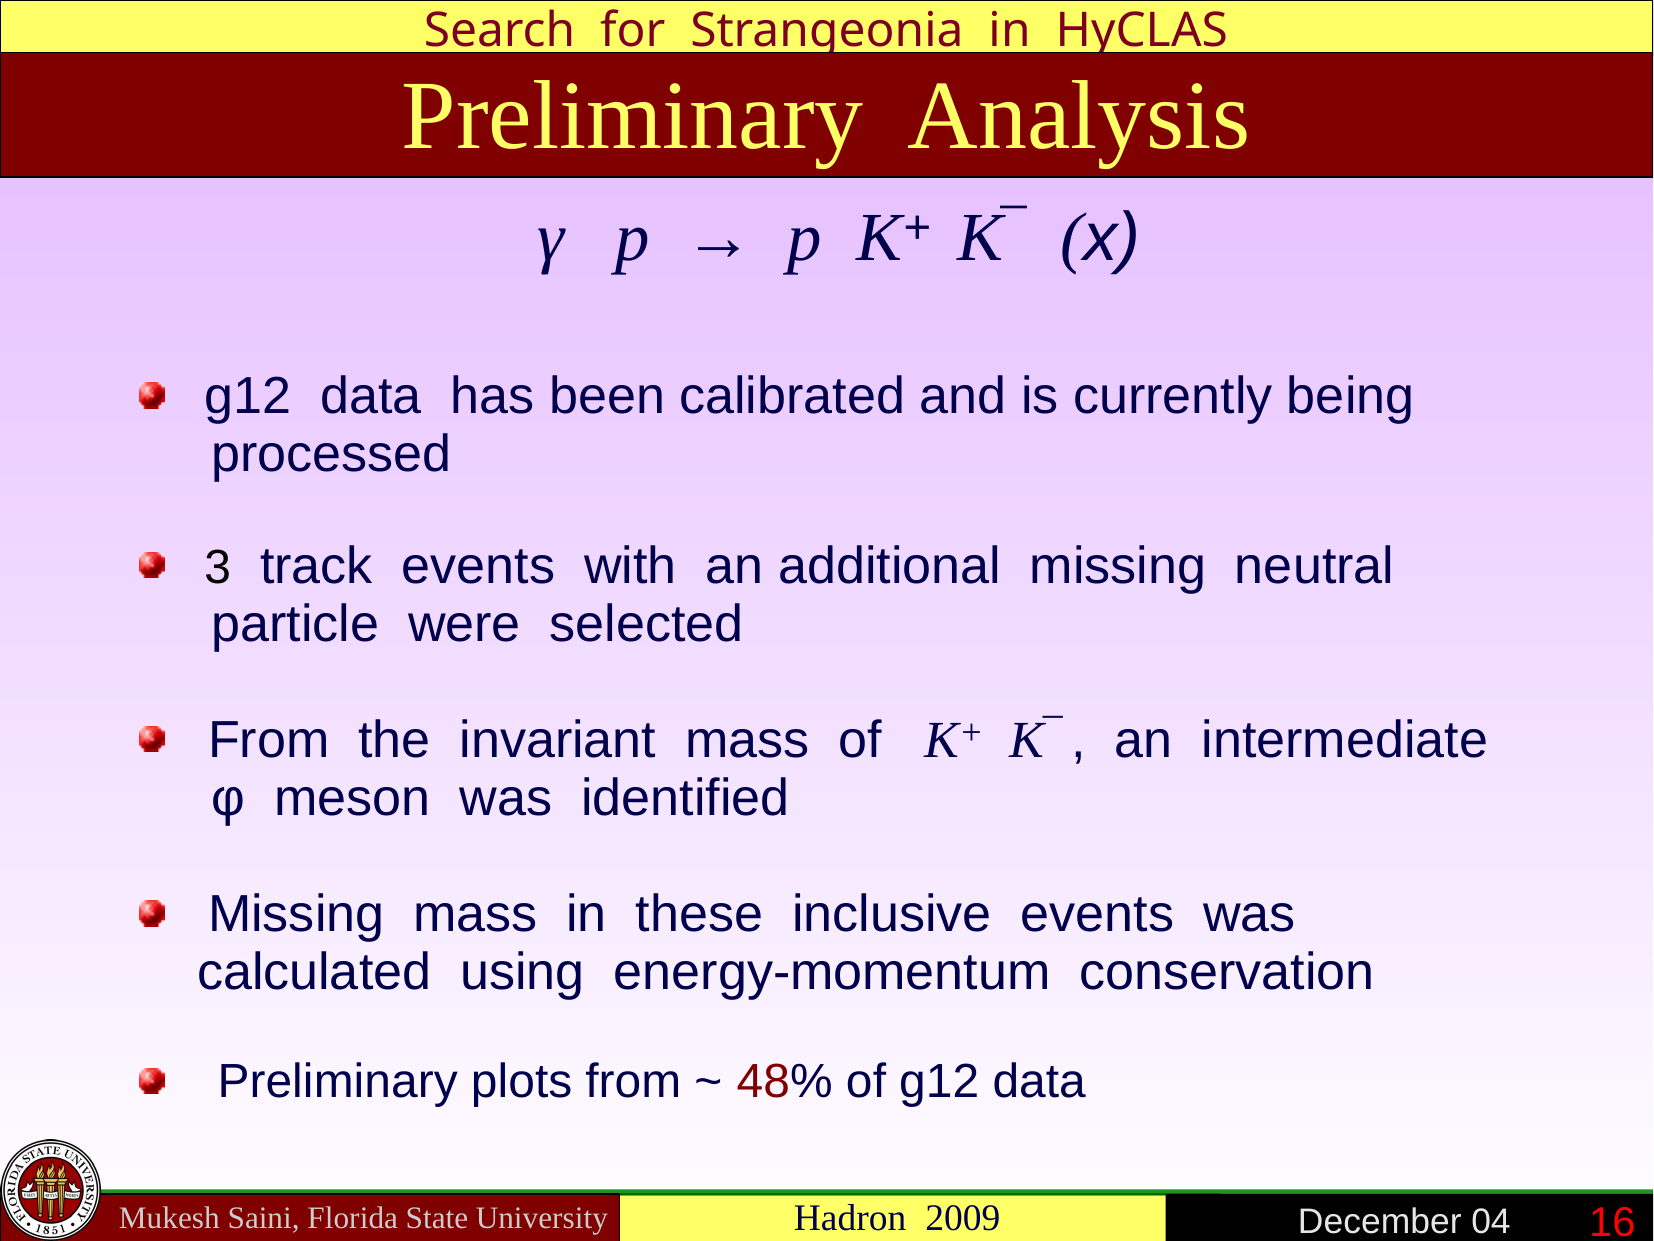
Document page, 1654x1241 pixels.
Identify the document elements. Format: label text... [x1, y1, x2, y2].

picture [0, 1139, 101, 1241]
text_box Preliminary Analysis [386, 53, 1267, 177]
text_box g12 data has been calibrated and is currently being processed 3 track events with an additional missing neutral particle were selected From the invariant mass of K+ K‾ , an intermediate φ meson was identified Missing mass in these inclusive events was calculated using energy-momentum conservation Preliminary plots from ~ 48% of g12 data [124, 358, 1529, 1117]
text_box γ p → p K+ K‾ (x) [412, 190, 1241, 290]
